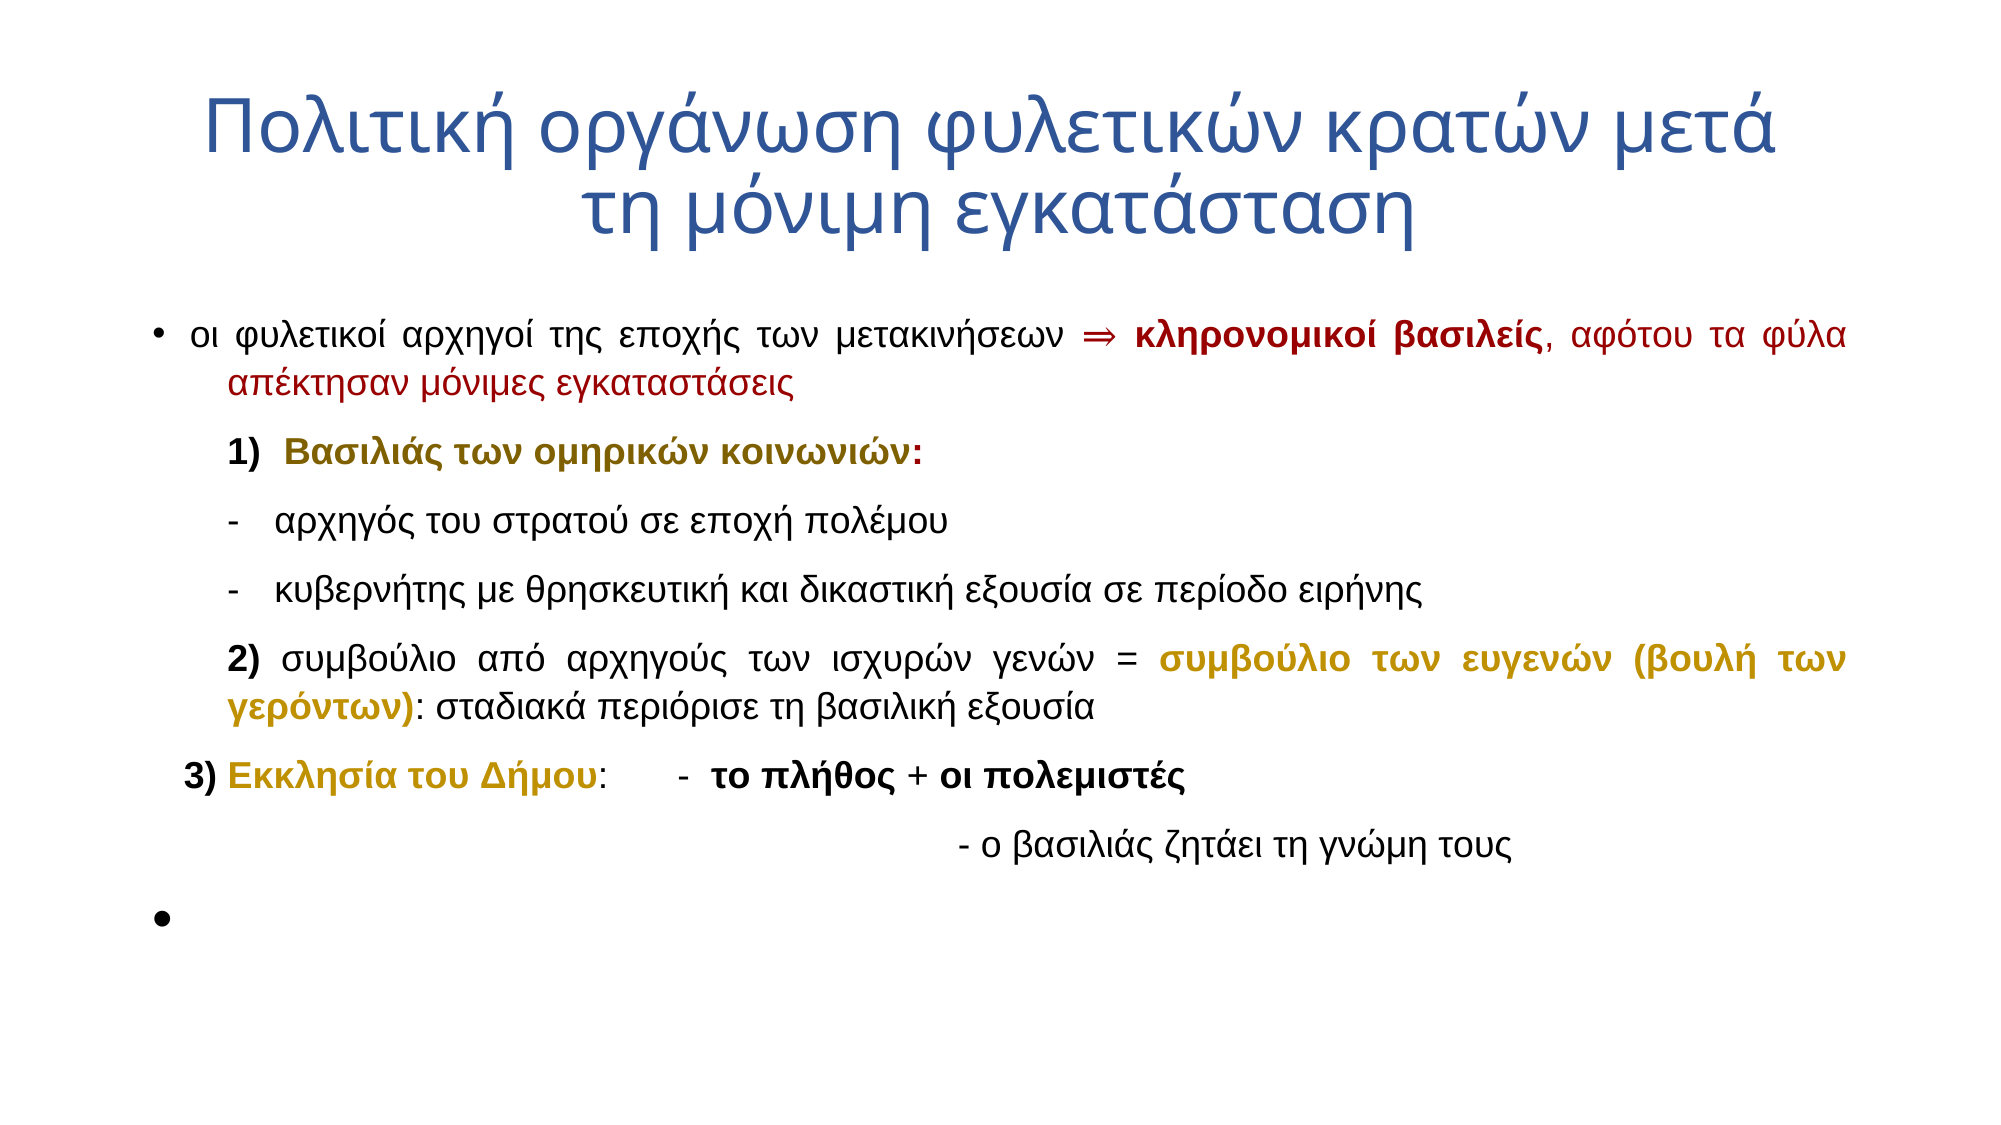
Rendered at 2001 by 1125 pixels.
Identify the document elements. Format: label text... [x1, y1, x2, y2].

title Πολιτική οργάνωση φυλετικών κρατών μετά τη μόνιμη εγκατάσταση [137, 59, 1863, 278]
list οι φυλετικοί αρχηγοί της εποχής των μετακινήσεων ⇒ κληρονομικοί βασιλείς, αφότου τα φύλα απέκτησαν μόνιμες εγκαταστάσεις Βασιλιάς των ομηρικών κοινωνιών: αρχηγός του στρατού σε εποχή πολέμου κυβερνήτης με θρησκευτική και δικαστική εξουσία σε περίοδο ειρήνης 2) συμβούλιο από αρχηγούς των ισχυρών γενών = συμβούλιο των ευγενών (βουλή των γερόντων): σταδιακά περιόρισε τη βασιλική εξουσία 3) Εκκλησία του Δήμου: - το πλήθος + οι πολεμιστές - ο βασιλιάς ζητάει τη γνώμη τους [137, 299, 1863, 1014]
